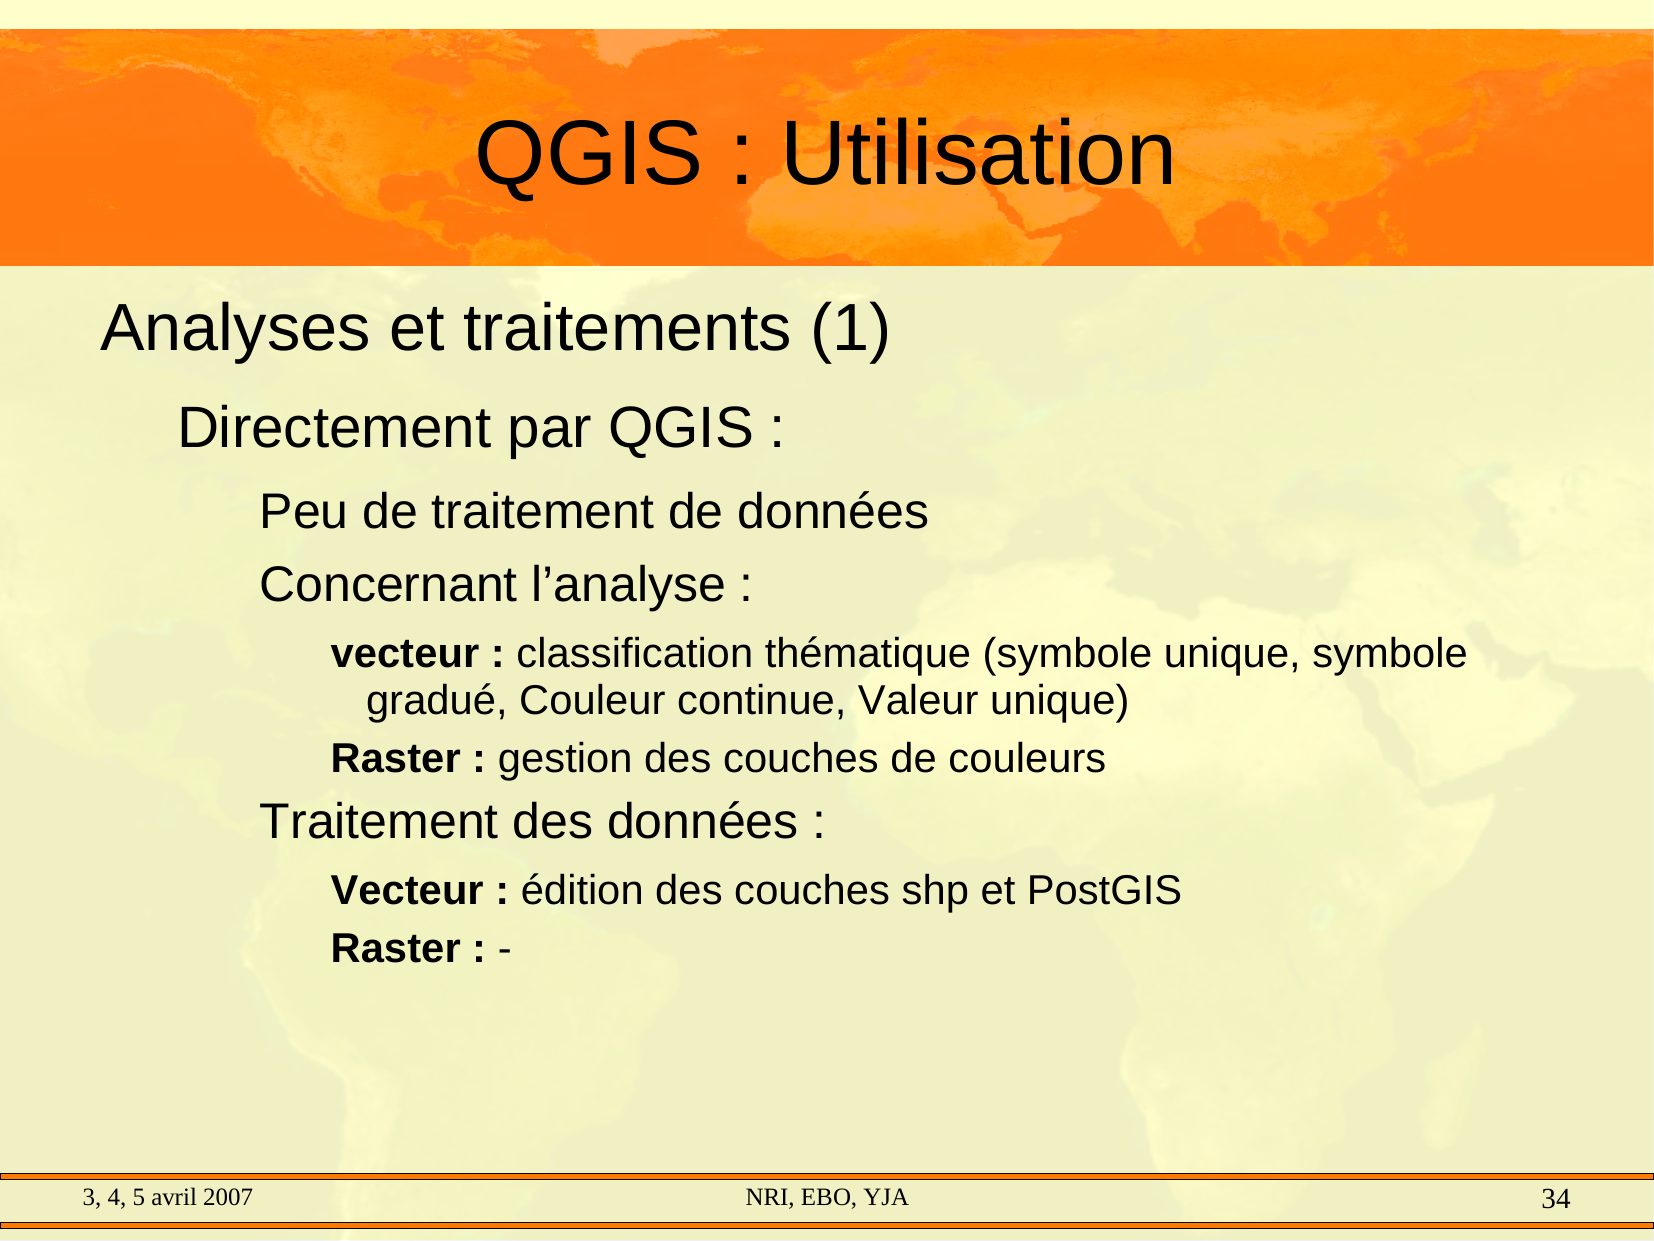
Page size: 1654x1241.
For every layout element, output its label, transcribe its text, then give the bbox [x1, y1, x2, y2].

picture [0, 29, 1654, 266]
list Analyses et traitements (1) Directement par QGIS : Peu de traitement de données Concernant l’analyse : vecteur : classification thématique (symbole unique, symbole gradué, Couleur continue, Valeur unique) Raster : gestion des couches de couleurs Traitement des données : Vecteur : édition des couches shp et PostGIS Raster : - [82, 290, 1571, 1109]
title QGIS : Utilisation [82, 49, 1571, 257]
